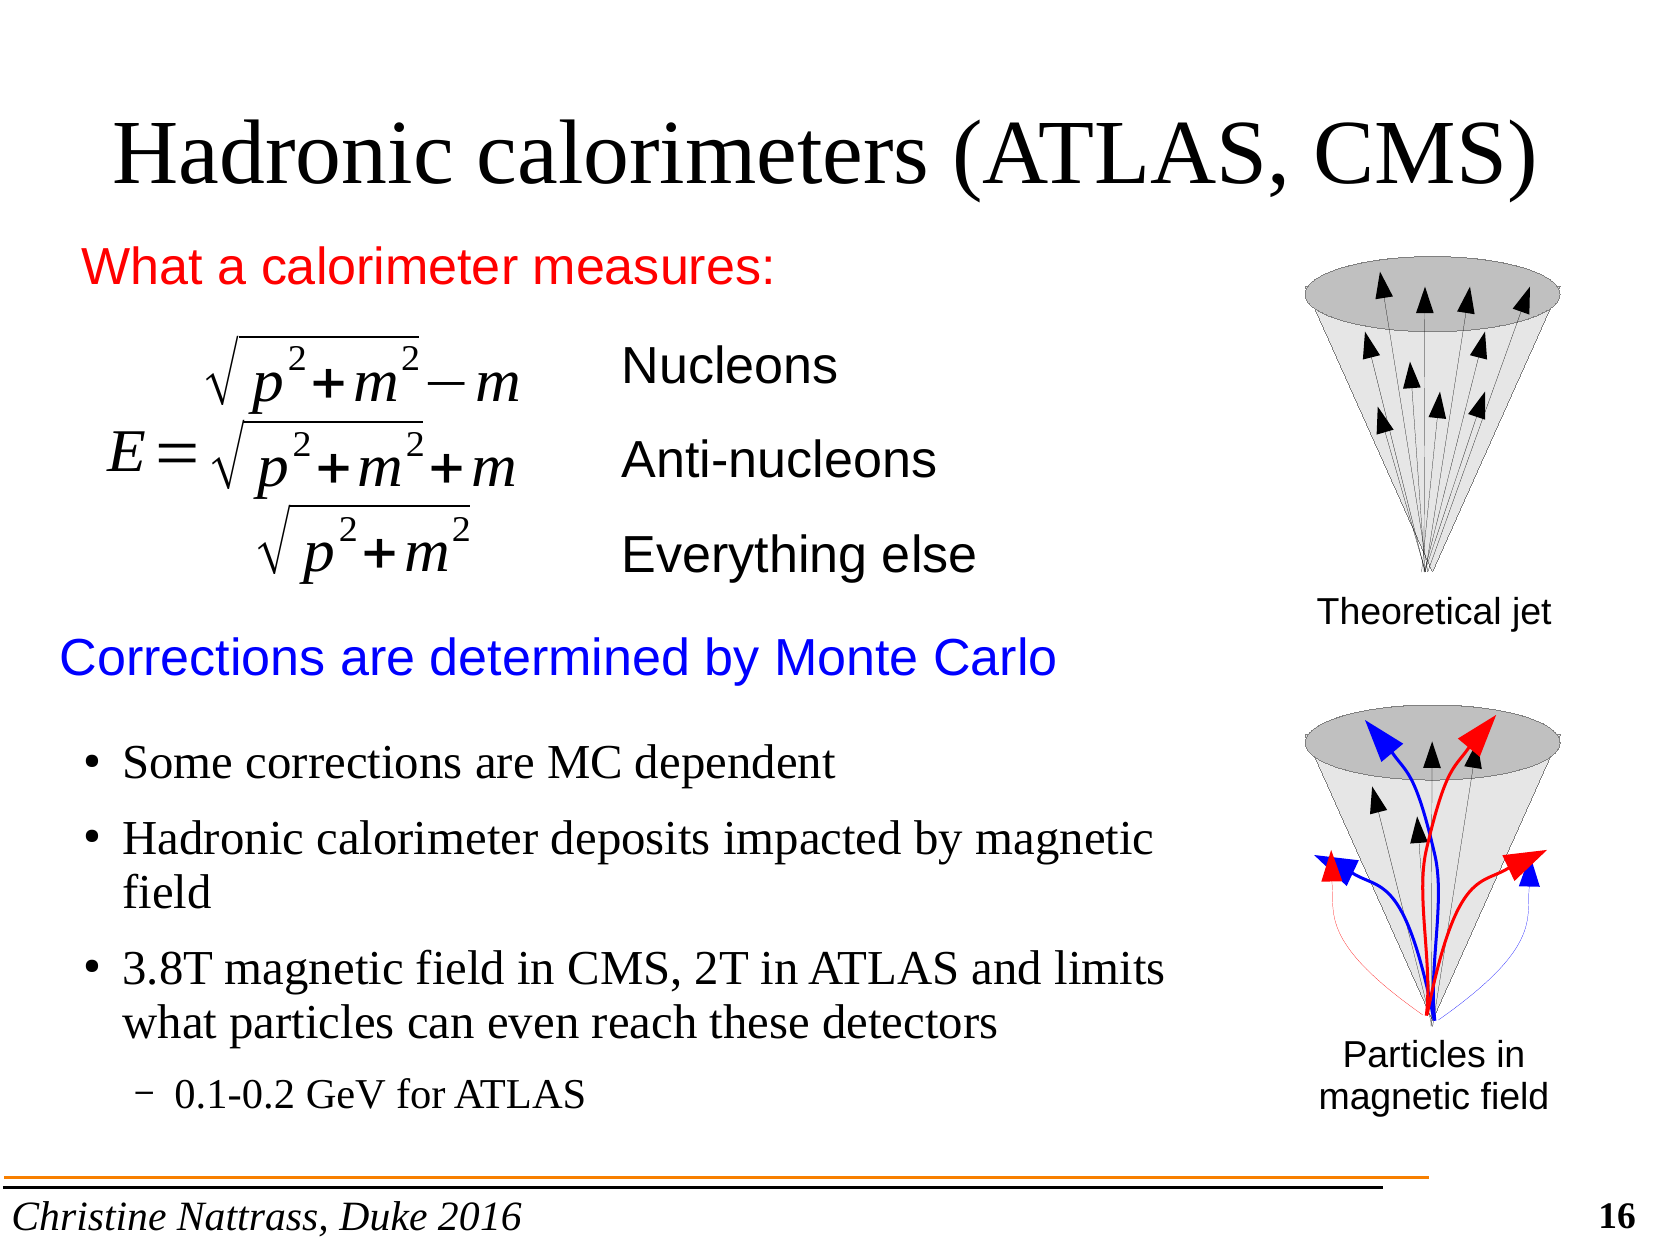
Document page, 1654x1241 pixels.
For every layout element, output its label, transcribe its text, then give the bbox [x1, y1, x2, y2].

text_box Nucleons [606, 366, 997, 403]
text_box [1432, 750, 1472, 960]
text_box Corrections are determined by Monte Carlo [45, 621, 1096, 701]
text_box [1436, 876, 1497, 1013]
text_box Particles in magnetic field [1260, 1026, 1609, 1126]
text_box [1386, 432, 1406, 500]
text_box [1305, 705, 1561, 969]
text_box [1413, 946, 1426, 997]
text_box [1372, 885, 1425, 1004]
text_box What a calorimeter measures: [66, 230, 1087, 366]
text_box Everything else [606, 517, 997, 592]
text_box Theoretical jet [1260, 582, 1609, 640]
text_box Anti-nucleons [606, 423, 997, 497]
text_box [1420, 843, 1426, 868]
text_box [1435, 966, 1441, 1002]
list Some corrections are MC dependent Hadronic calorimeter deposits impacted by magnetic field 3.8T magnetic field in CMS, 2T in ATLAS and limits what particles can even reach these detectors 0.1-0.2 GeV for ATLAS [70, 735, 1204, 1126]
text_box [1305, 256, 1561, 572]
text_box [1432, 854, 1436, 962]
text_box [1428, 418, 1482, 565]
text_box [1425, 846, 1431, 989]
title Hadronic calorimeters (ATLAS, CMS) [82, 49, 1571, 257]
chart [96, 366, 528, 584]
